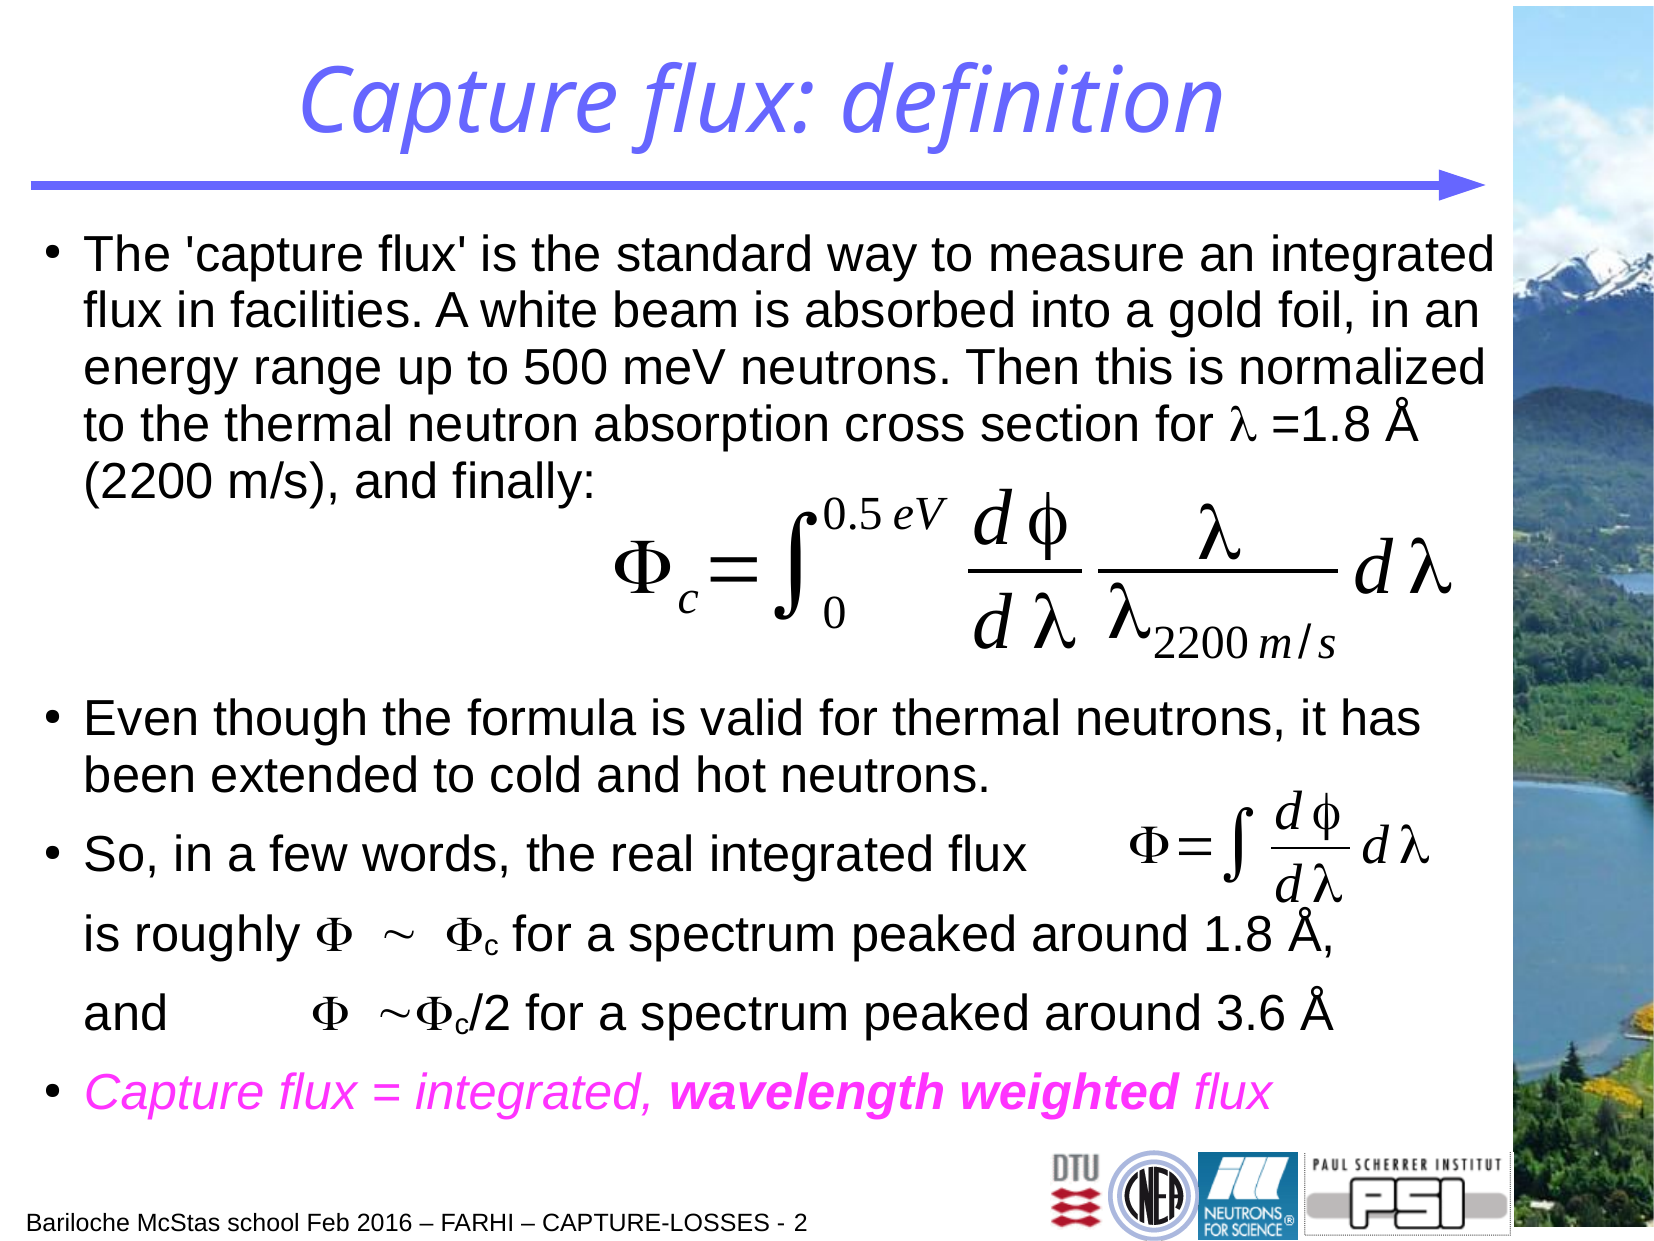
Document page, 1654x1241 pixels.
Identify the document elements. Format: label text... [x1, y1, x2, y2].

picture [1050, 1152, 1103, 1230]
list The 'capture flux' is the standard way to measure an integrated flux in facilities. A white beam is absorbed into a gold foil, in an energy range up to 500 meV neutrons. Then this is normalized to the thermal neutron absorption cross section for l =1.8 Å (2200 m/s), and finally: Even though the formula is valid for thermal neutrons, it has been extended to cold and hot neutrons. So, in a few words, the real integrated flux is roughly F ~ Fc for a spectrum peaked around 1.8 Å, and F ~Fc/2 for a spectrum peaked around 3.6 Å Capture flux = integrated, wavelength weighted flux [30, 225, 1501, 1141]
chart [1114, 780, 1445, 915]
picture [1108, 6, 1654, 1241]
chart [592, 474, 1476, 667]
title Capture flux: definition [17, 31, 1506, 163]
